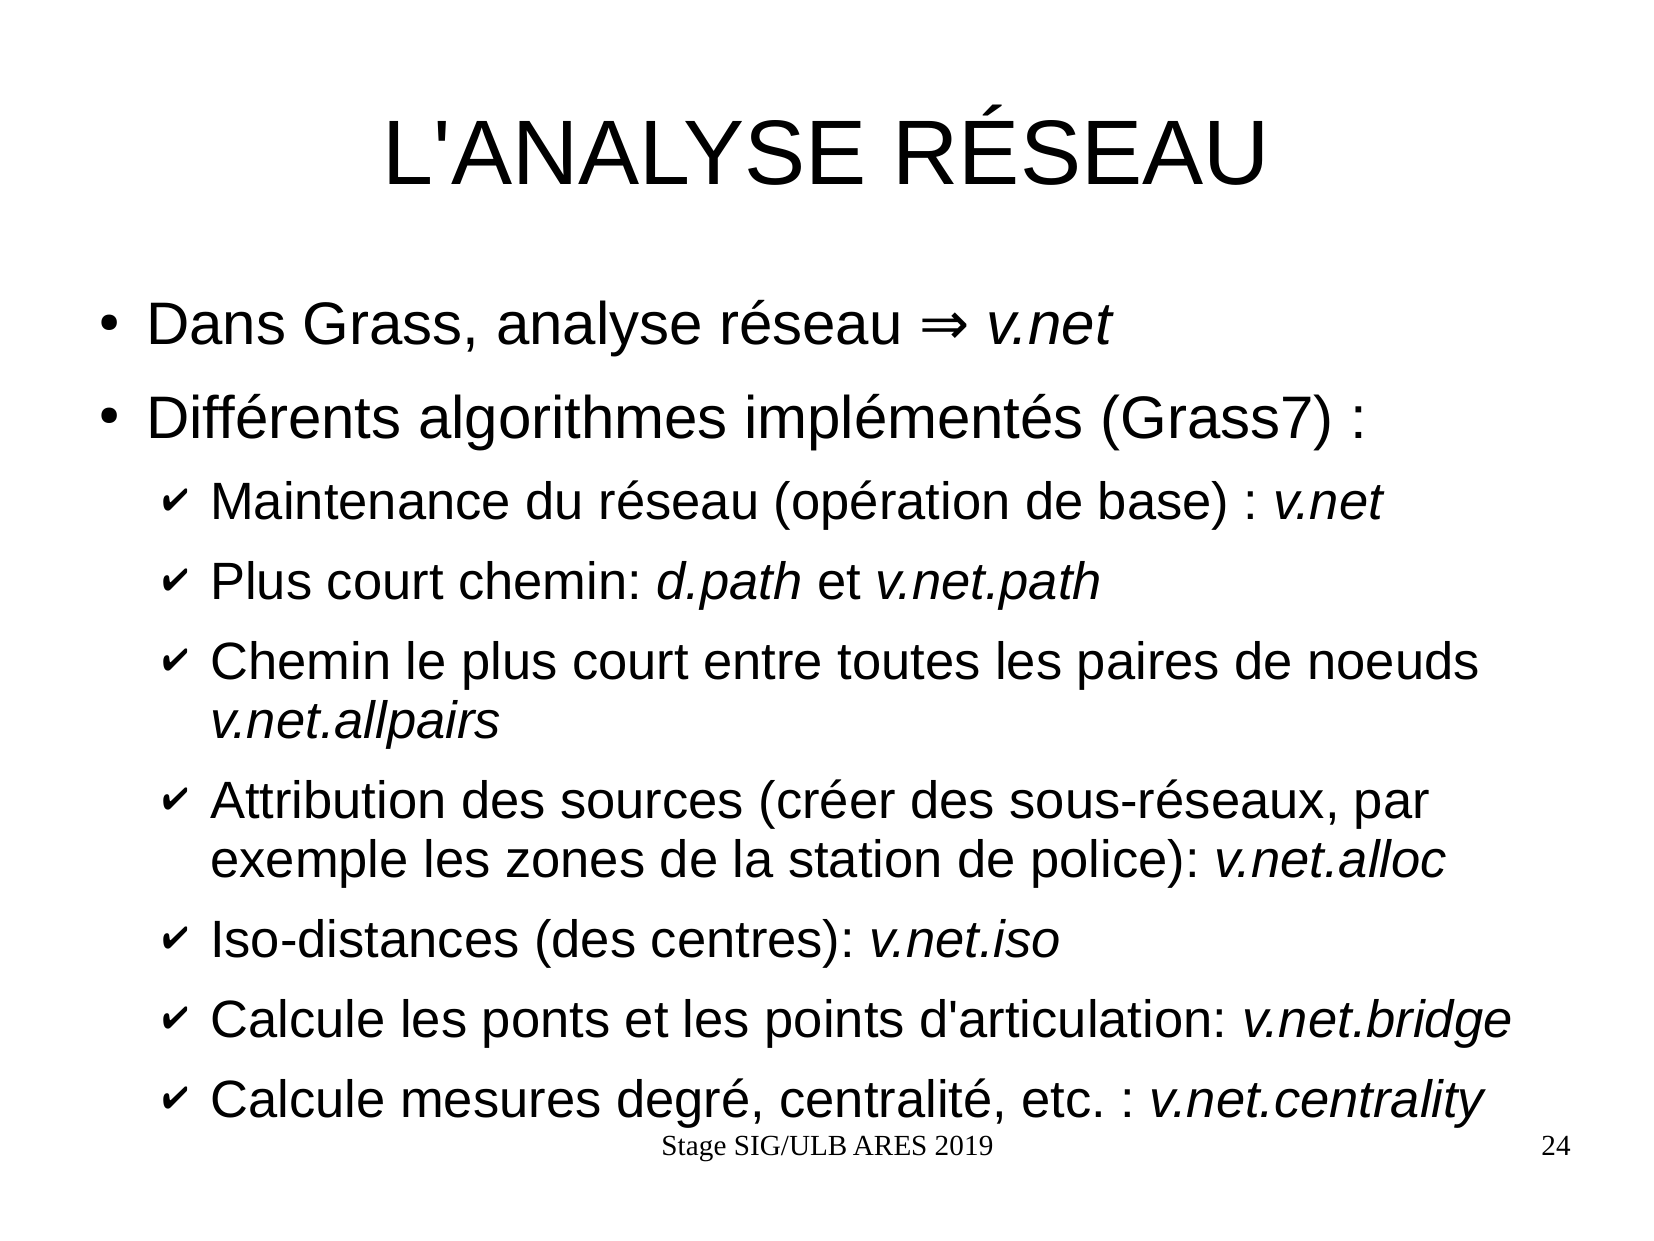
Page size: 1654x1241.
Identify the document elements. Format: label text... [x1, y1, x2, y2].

title L'ANALYSE RÉSEAU [82, 49, 1571, 257]
list Dans Grass, analyse réseau ⇒ v.net Différents algorithmes implémentés (Grass7) : Maintenance du réseau (opération de base) : v.net Plus court chemin: d.path et v.net.path Chemin le plus court entre toutes les paires de noeuds v.net.allpairs Attribution des sources (créer des sous-réseaux, par exemple les zones de la station de police): v.net.alloc Iso-distances (des centres): v.net.iso Calcule les ponts et les points d'articulation: v.net.bridge Calcule mesures degré, centralité, etc. : v.net.centrality [82, 290, 1571, 1146]
